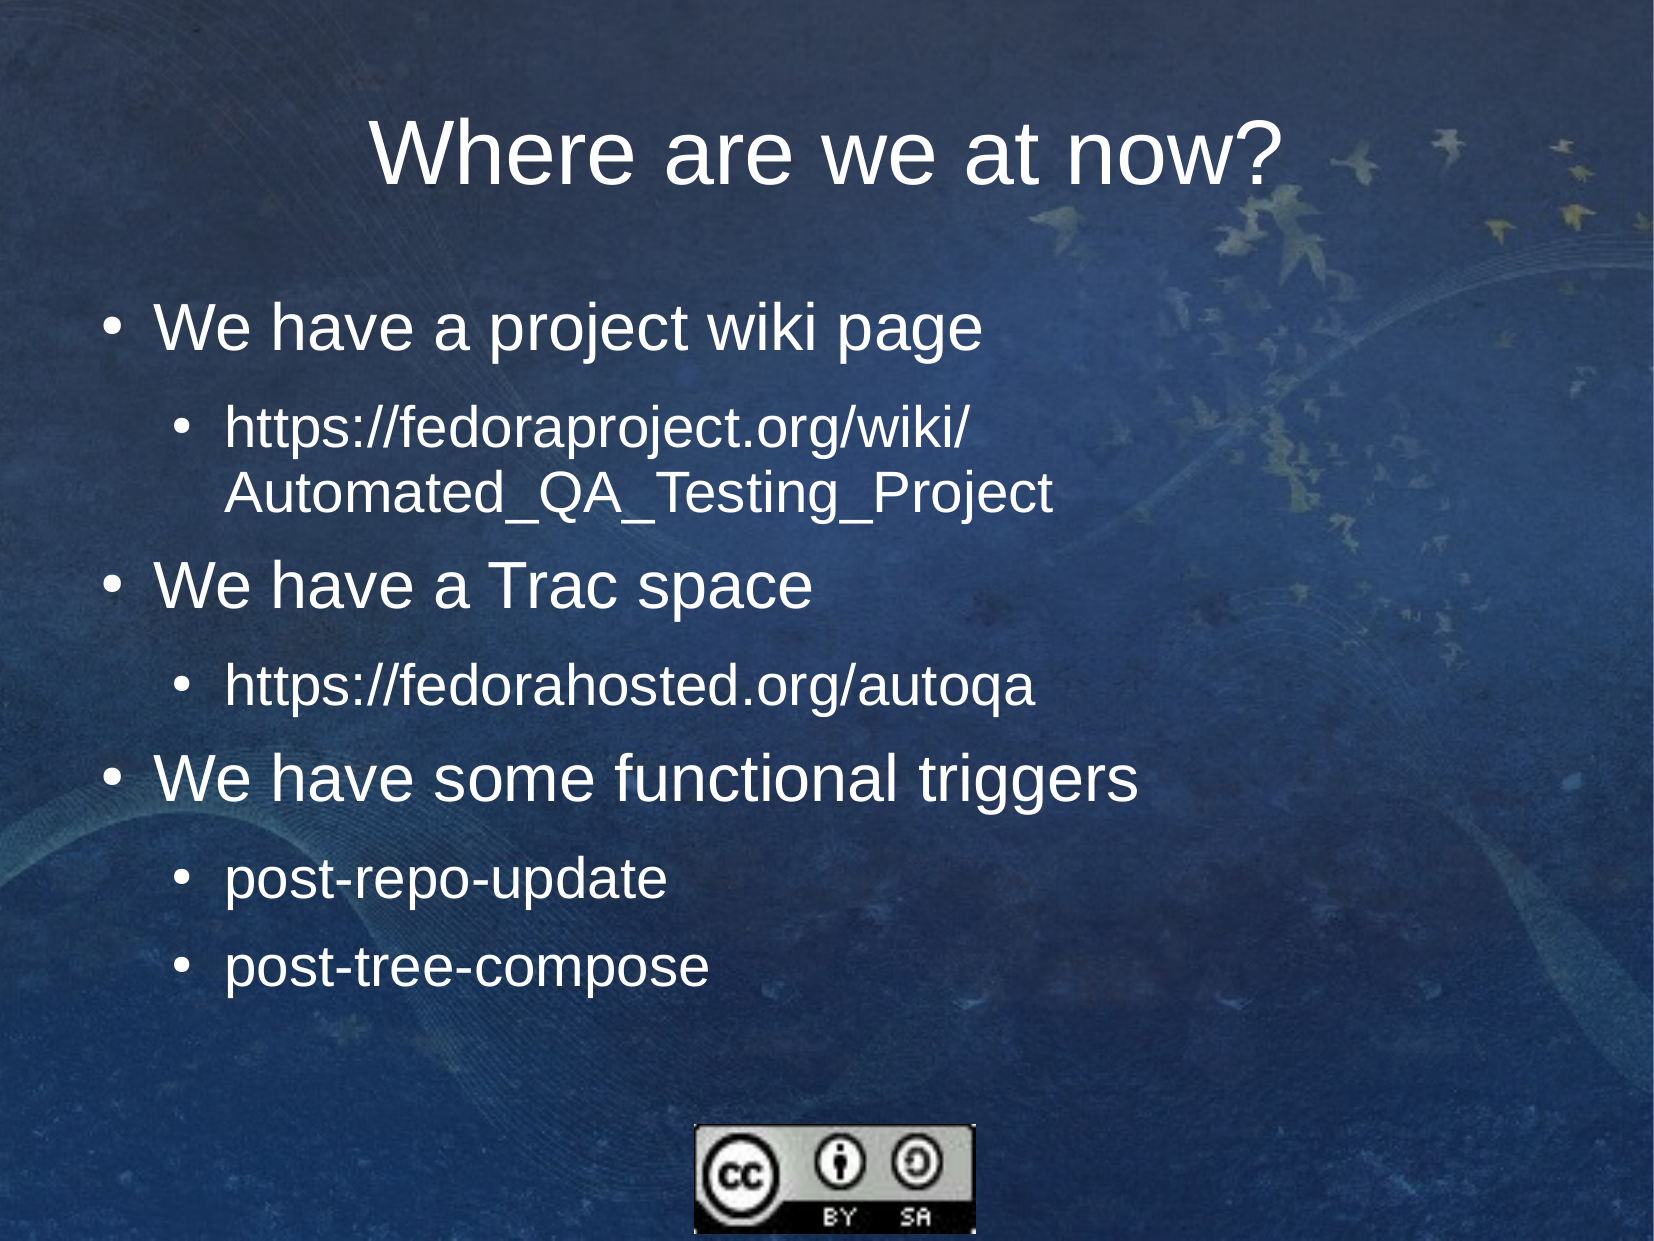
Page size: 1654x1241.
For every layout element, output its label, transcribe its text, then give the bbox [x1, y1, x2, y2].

title Where are we at now? [82, 56, 1571, 250]
list We have a project wiki page https://fedoraproject.org/wiki/Automated_QA_Testing_Project We have a Trac space https://fedorahosted.org/autoqa We have some functional triggers post-repo-update post-tree-compose [82, 290, 1571, 1094]
picture [0, 0, 1654, 1241]
